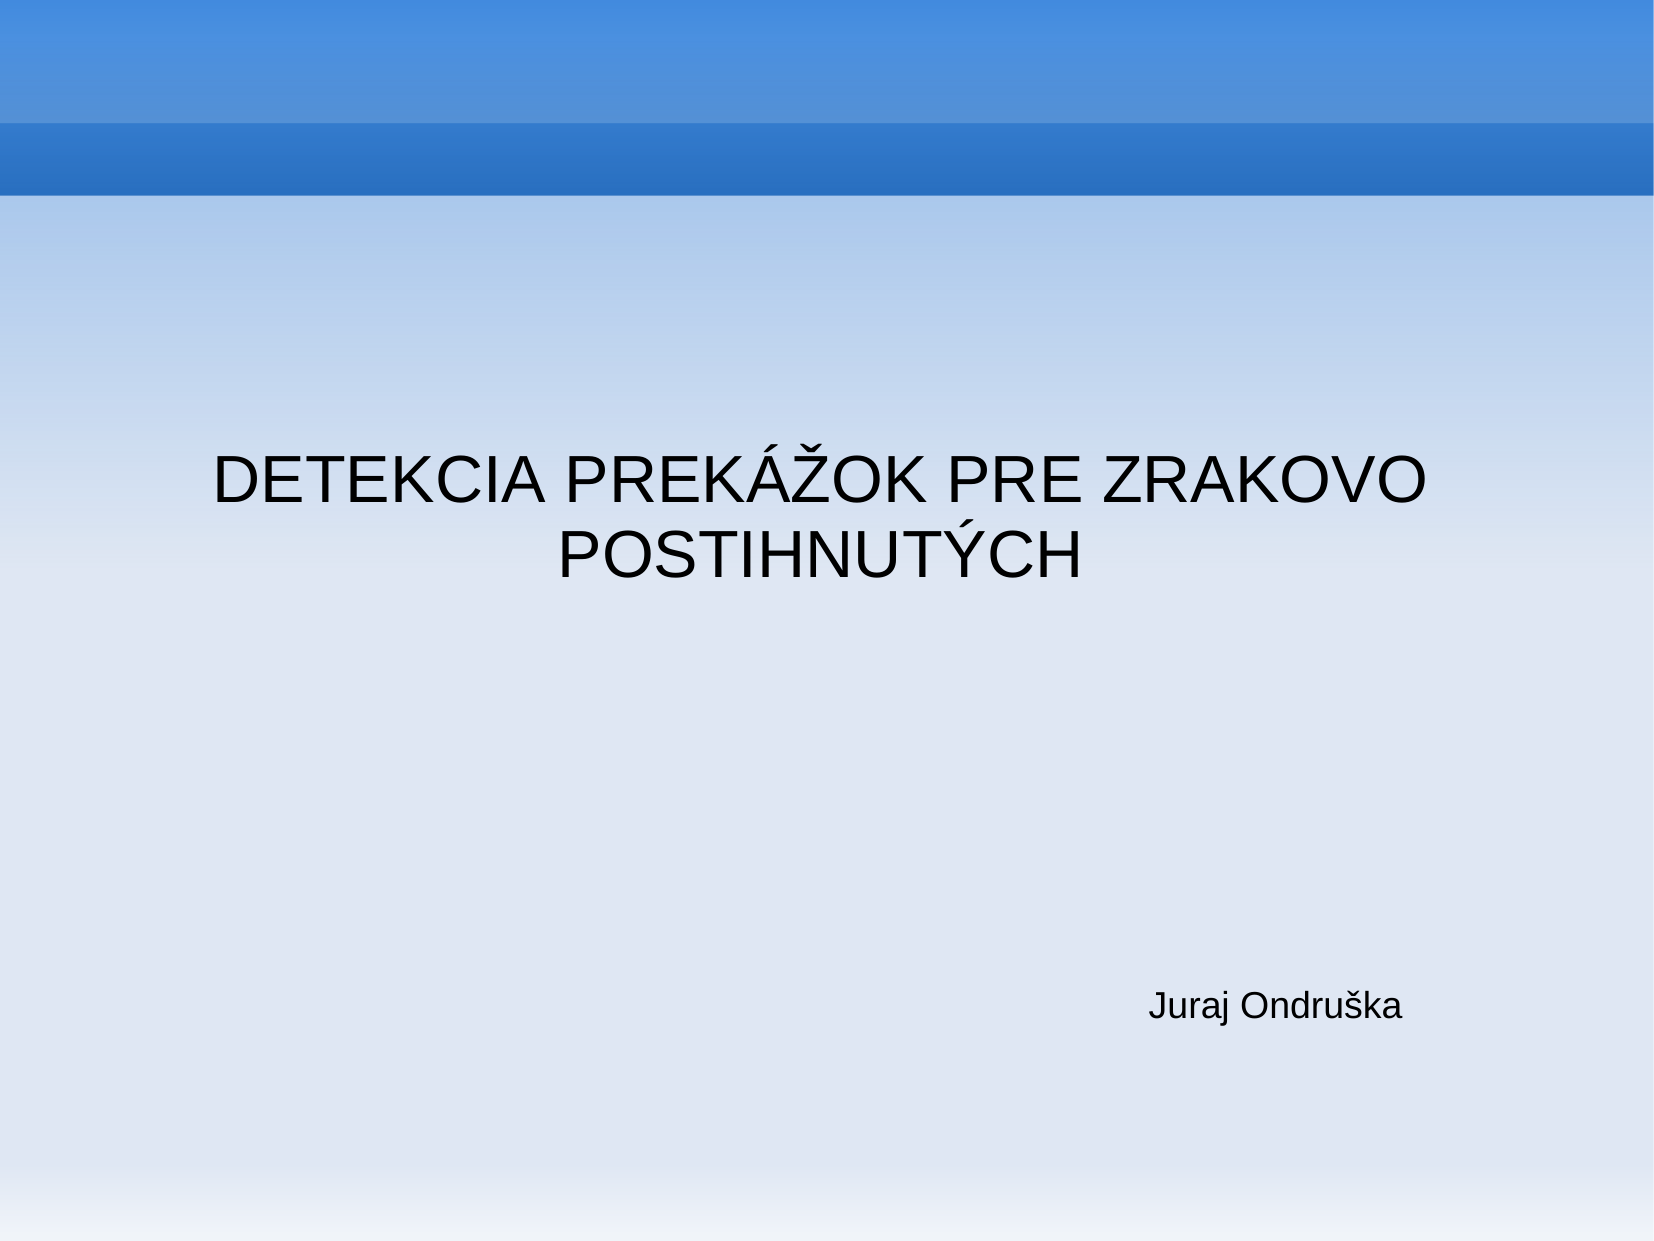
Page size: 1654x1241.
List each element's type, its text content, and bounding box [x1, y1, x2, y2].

picture [0, 0, 1654, 1241]
text_box Juraj Ondruška [1133, 976, 1418, 1034]
subtitle DETEKCIA PREKÁŽOK PRE ZRAKOVO POSTIHNUTÝCH [76, 383, 1565, 650]
